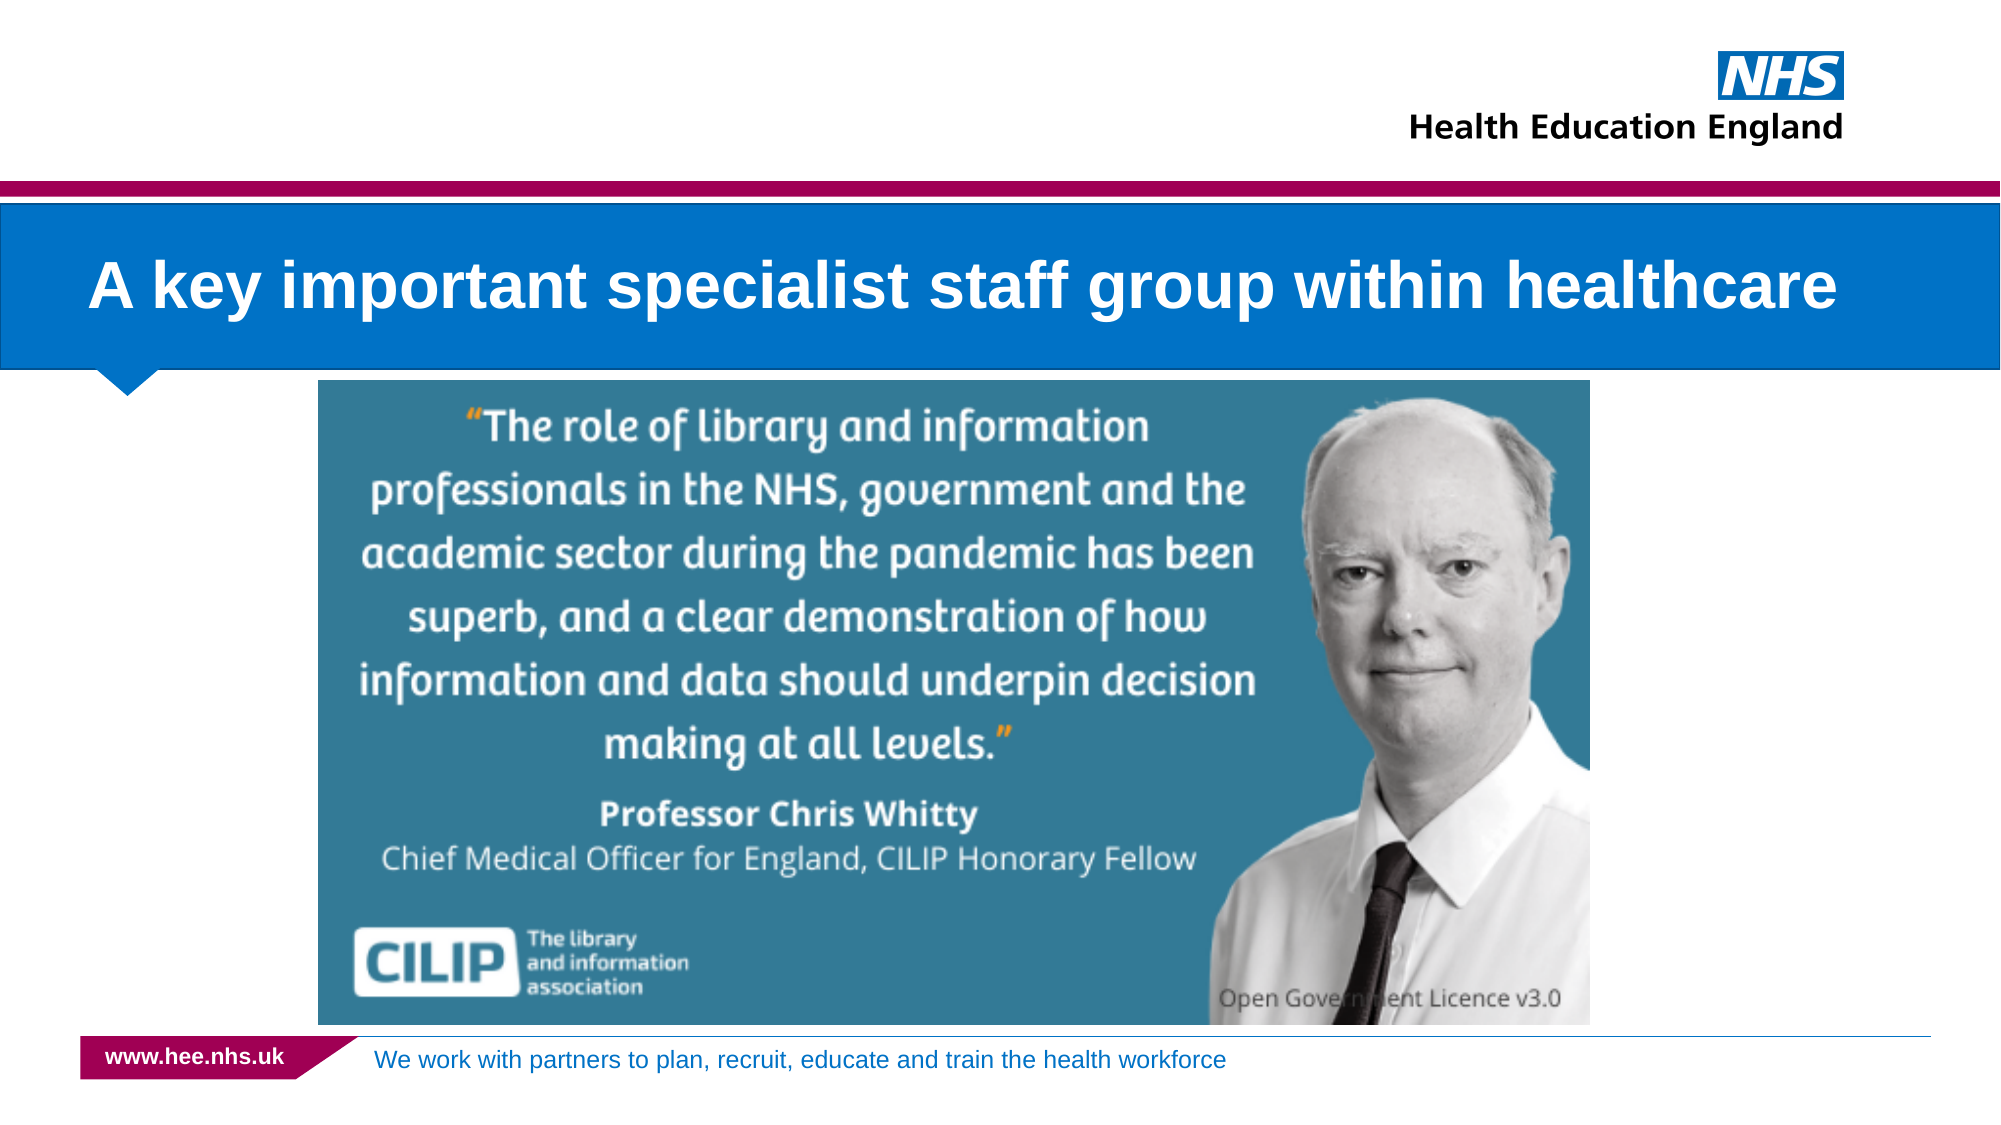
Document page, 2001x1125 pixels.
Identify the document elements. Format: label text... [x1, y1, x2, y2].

title A key important specialist staff group within healthcare [72, 204, 1931, 369]
picture [318, 381, 1590, 1025]
